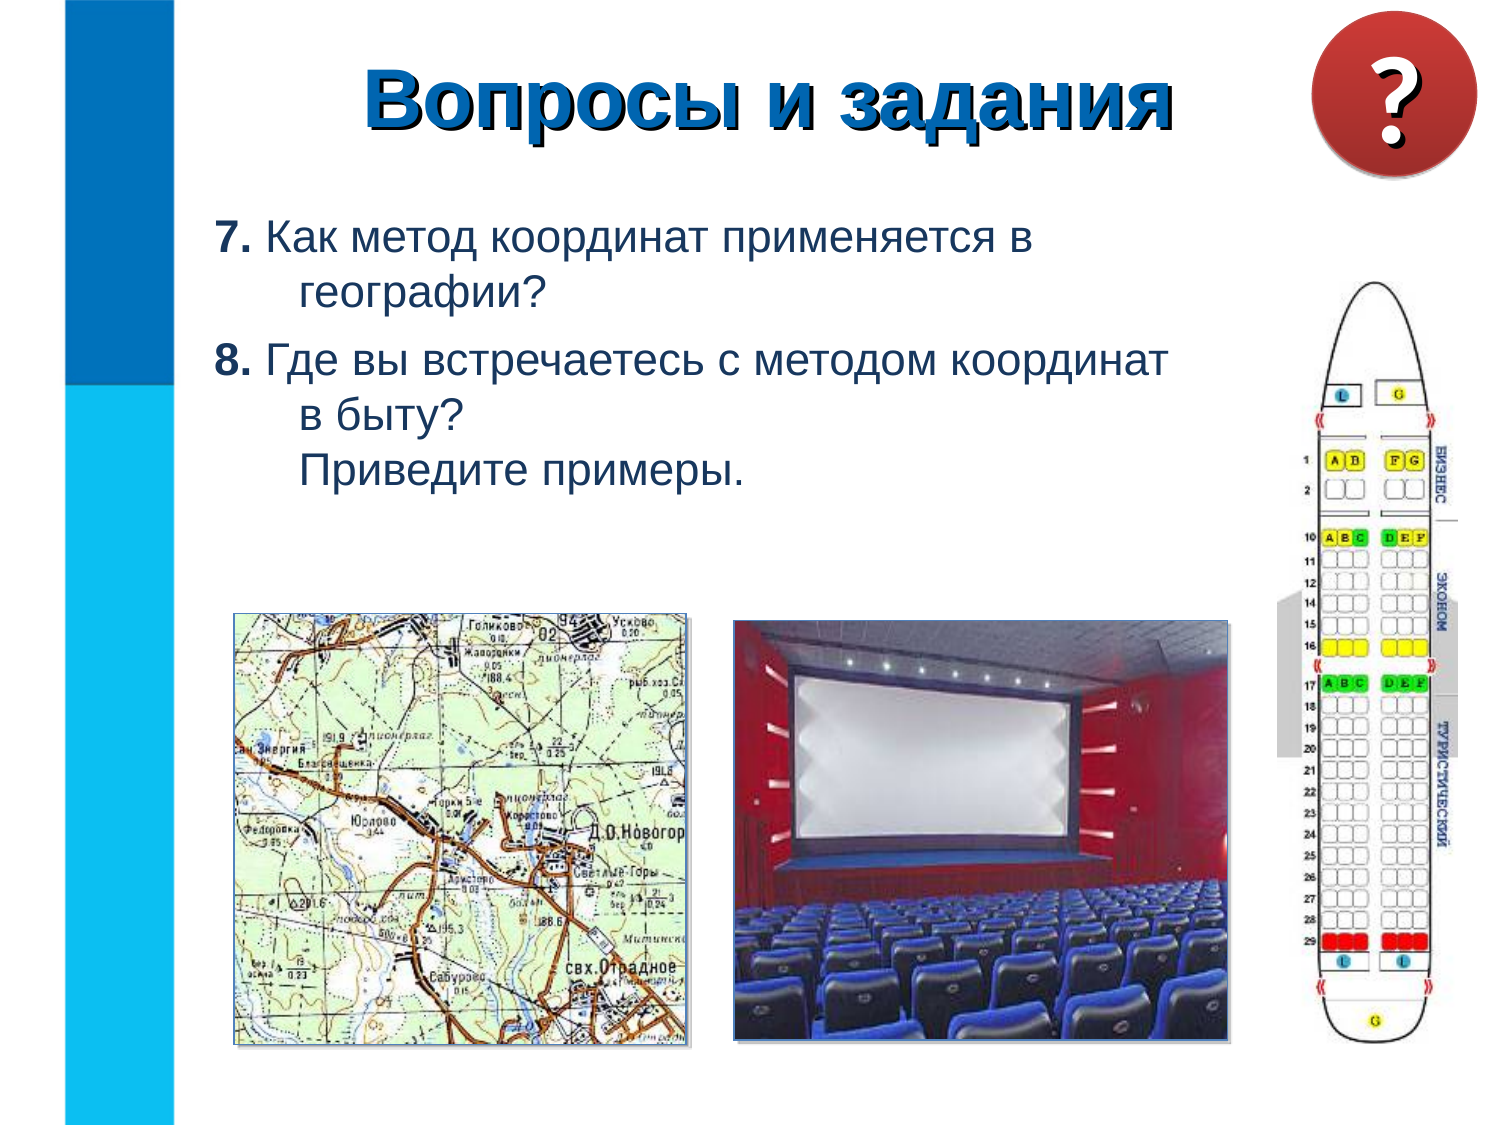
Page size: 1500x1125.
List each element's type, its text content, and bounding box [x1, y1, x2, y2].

text_box ? [1312, 11, 1477, 176]
picture [0, 0, 1500, 1125]
list 7. Как метод координат применяется в географии? 8. Где вы встречаетесь с методом координат в быту? Приведите примеры. [199, 199, 1196, 868]
title Вопросы и задания [93, 0, 1444, 188]
